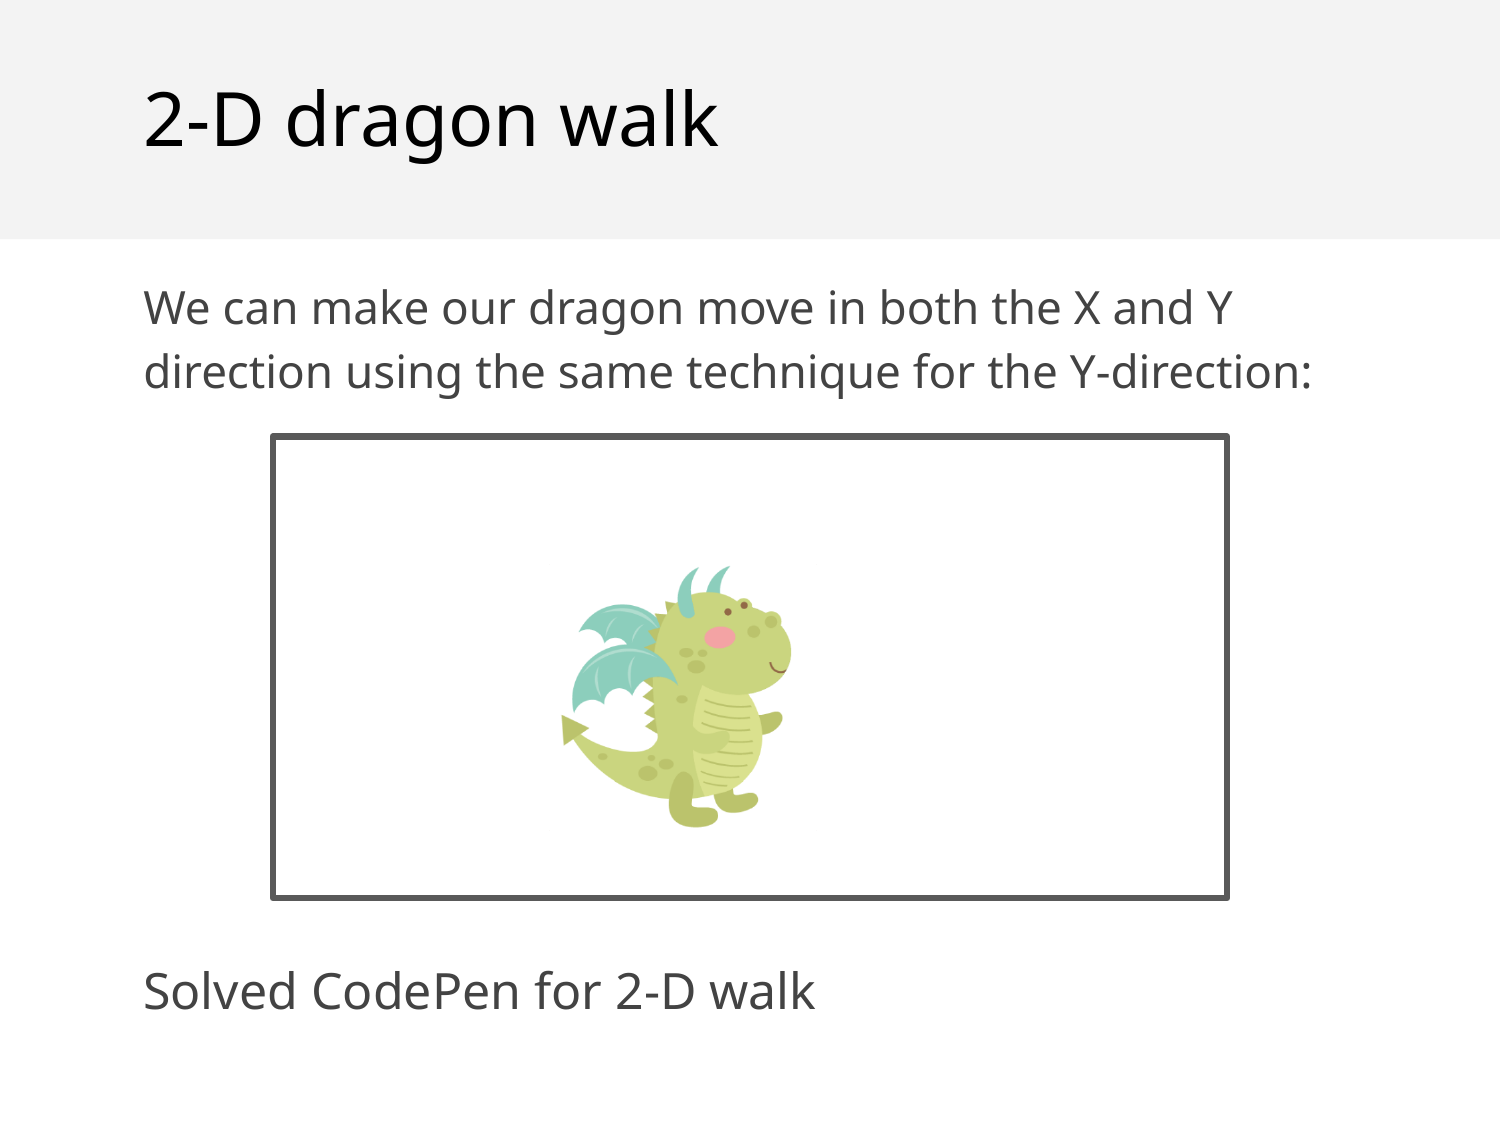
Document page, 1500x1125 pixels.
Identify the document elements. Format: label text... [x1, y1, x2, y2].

list We can make our dragon move in both the X and Y direction using the same technique for the Y-direction: Solved CodePen for 2-D walk [128, 255, 1372, 1004]
title 2-D dragon walk [128, 56, 1372, 183]
picture [275, 439, 1225, 895]
